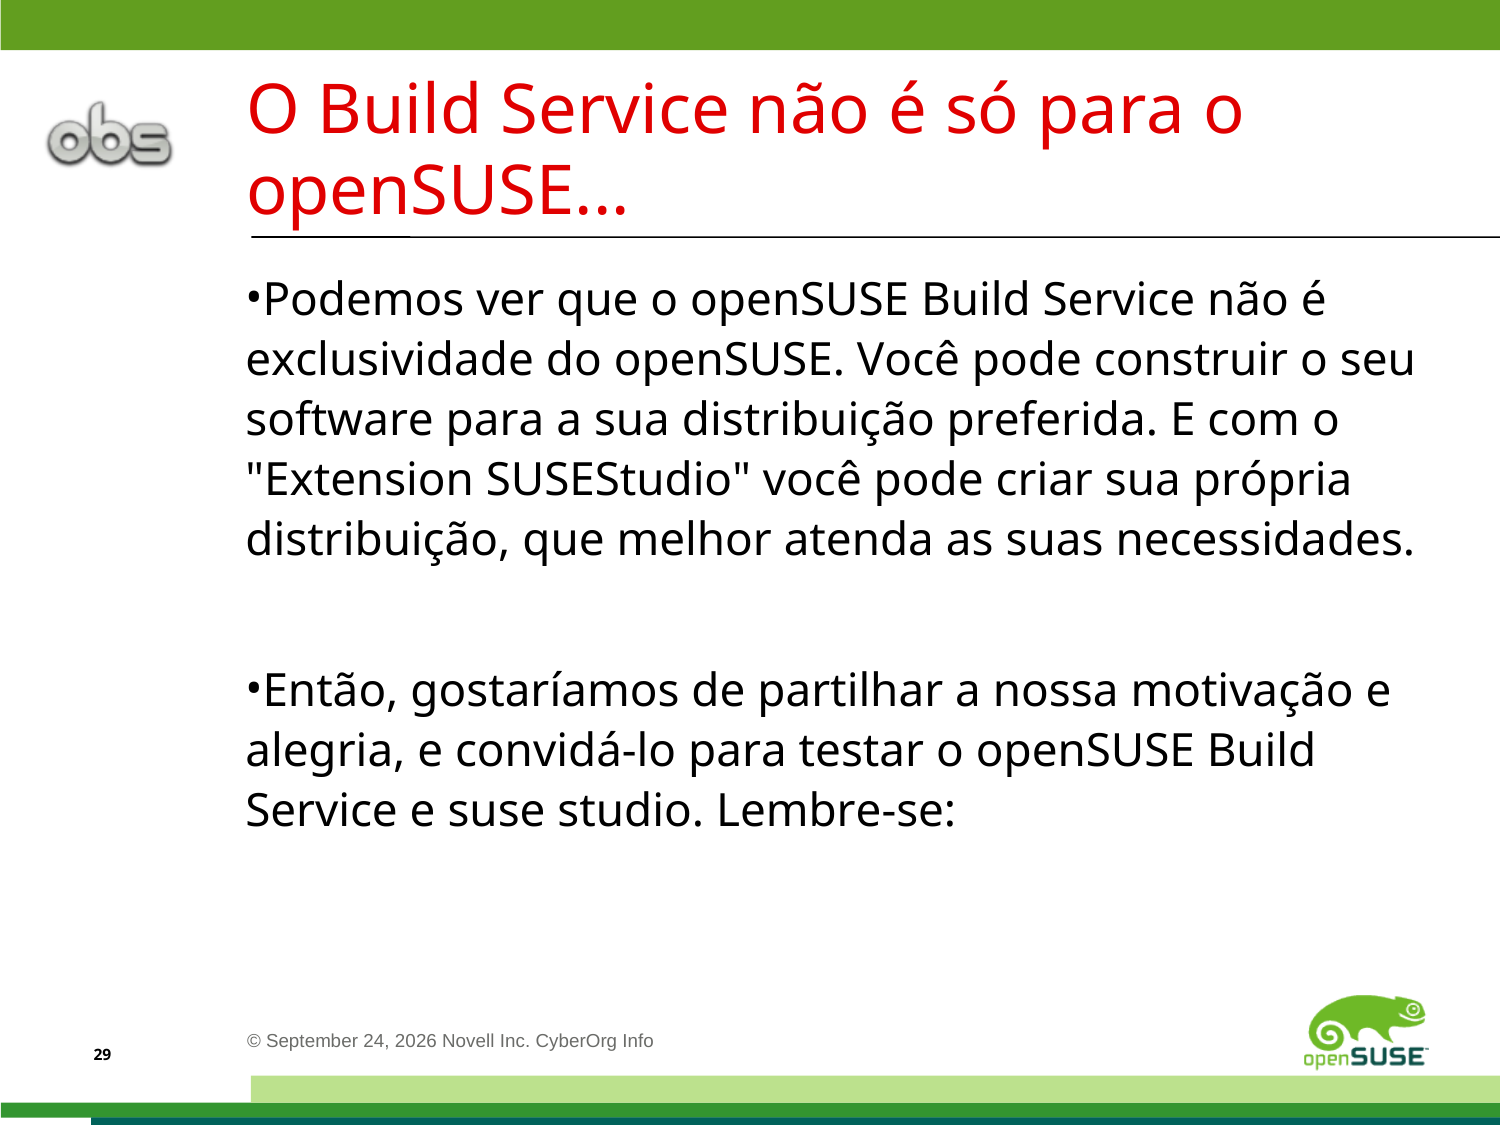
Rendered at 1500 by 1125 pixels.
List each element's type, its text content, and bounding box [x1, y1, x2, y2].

picture [32, 55, 189, 212]
list Podemos ver que o openSUSE Build Service não é exclusividade do openSUSE. Você pode construir o seu software para a sua distribuição preferida. E com o "Extension SUSEStudio" você pode criar sua própria distribuição, que melhor atenda as suas necessidades. Então, gostaríamos de partilhar a nossa motivação e alegria, e convidá-lo para testar o openSUSE Build Service e suse studio. Lembre-se: [245, 267, 1458, 1010]
title O Build Service não é só para o openSUSE... [246, 68, 1409, 231]
picture [1304, 1010, 1429, 1071]
